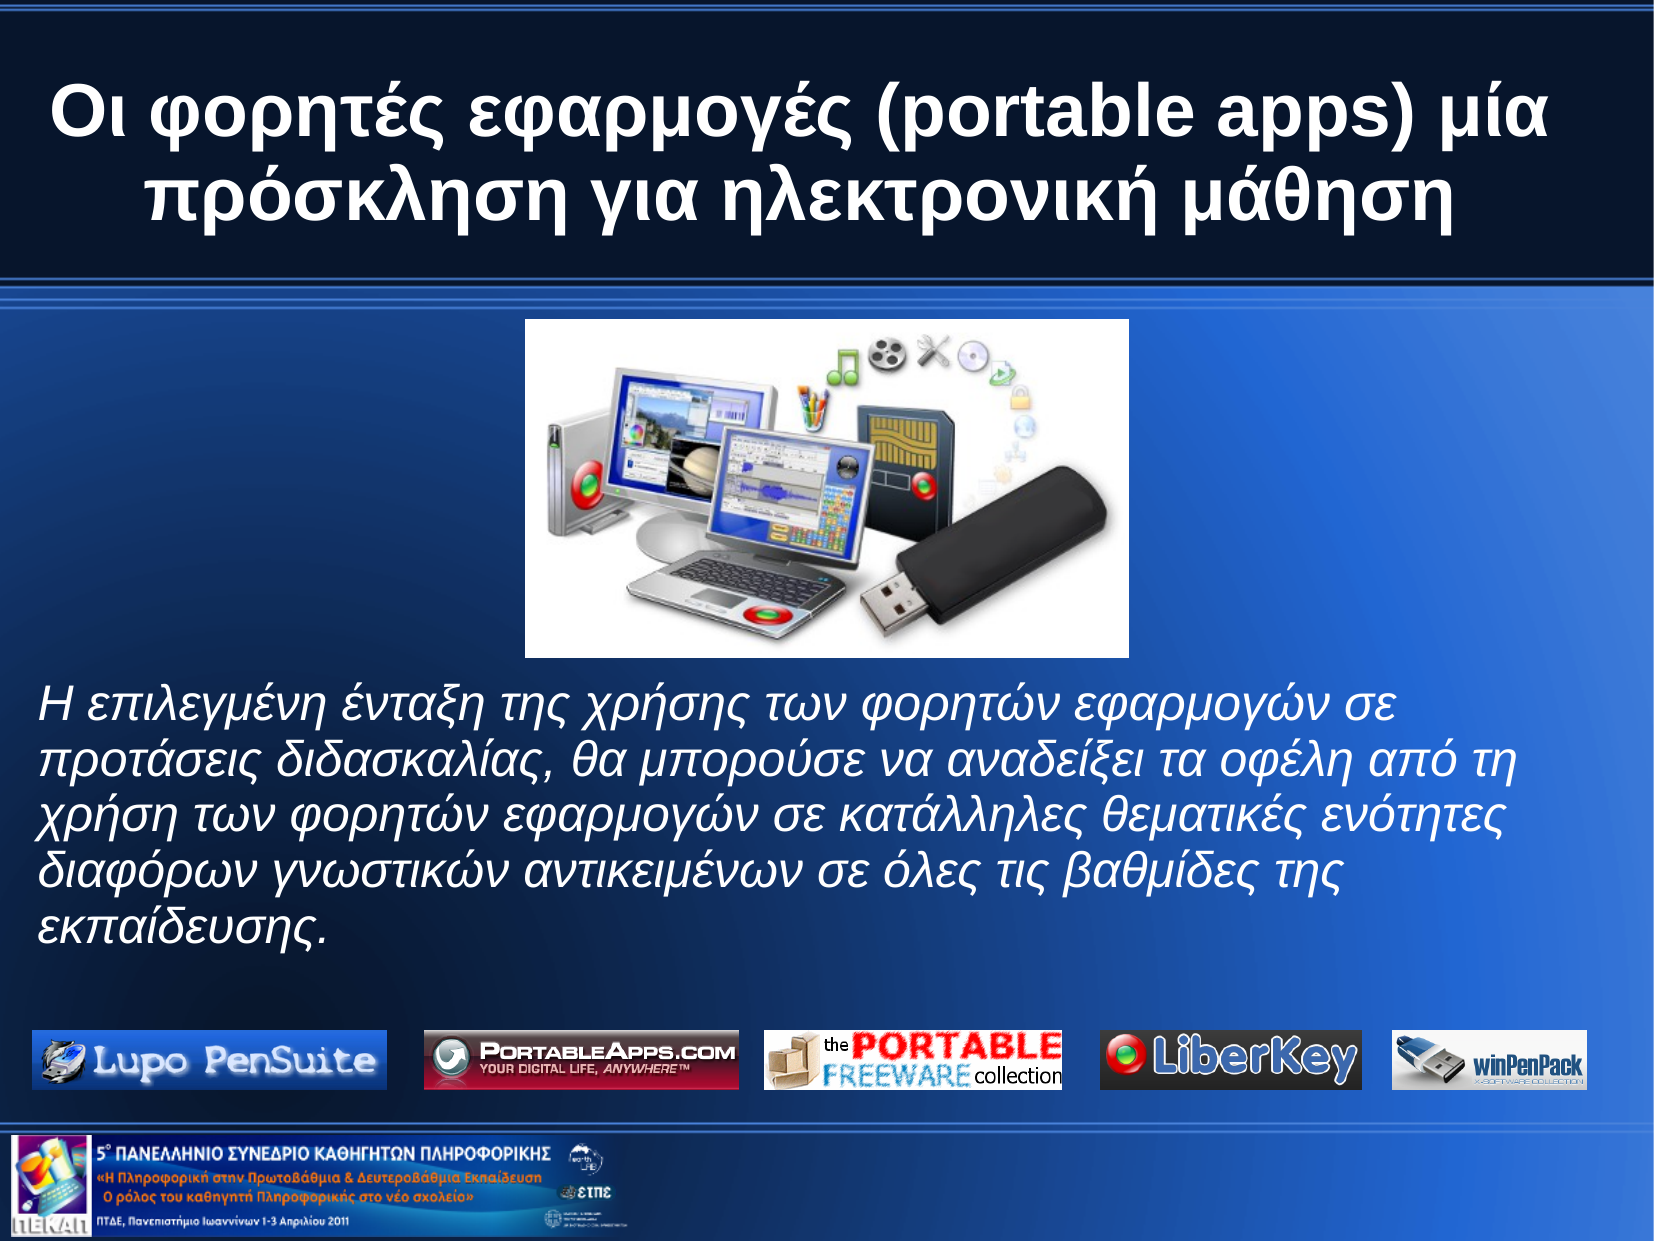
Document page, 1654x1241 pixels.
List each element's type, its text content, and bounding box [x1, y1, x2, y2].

picture [0, 0, 1654, 1241]
text_box Η επιλεγμένη ένταξη της χρήσης των φορητών εφαρμογών σε προτάσεις διδασκαλίας, θα μπορούσε να αναδείξει τα οφέλη από τη χρήση των φορητών εφαρμογών σε κατάλληλες θεματικές ενότητες διαφόρων γνωστικών αντικειμένων σε όλες τις βαθμίδες της εκπαίδευσης. [37, 675, 1613, 898]
title Οι φορητές εφαρμογές (portable apps) μία πρόσκληση για ηλεκτρονική μάθηση [29, 49, 1571, 257]
